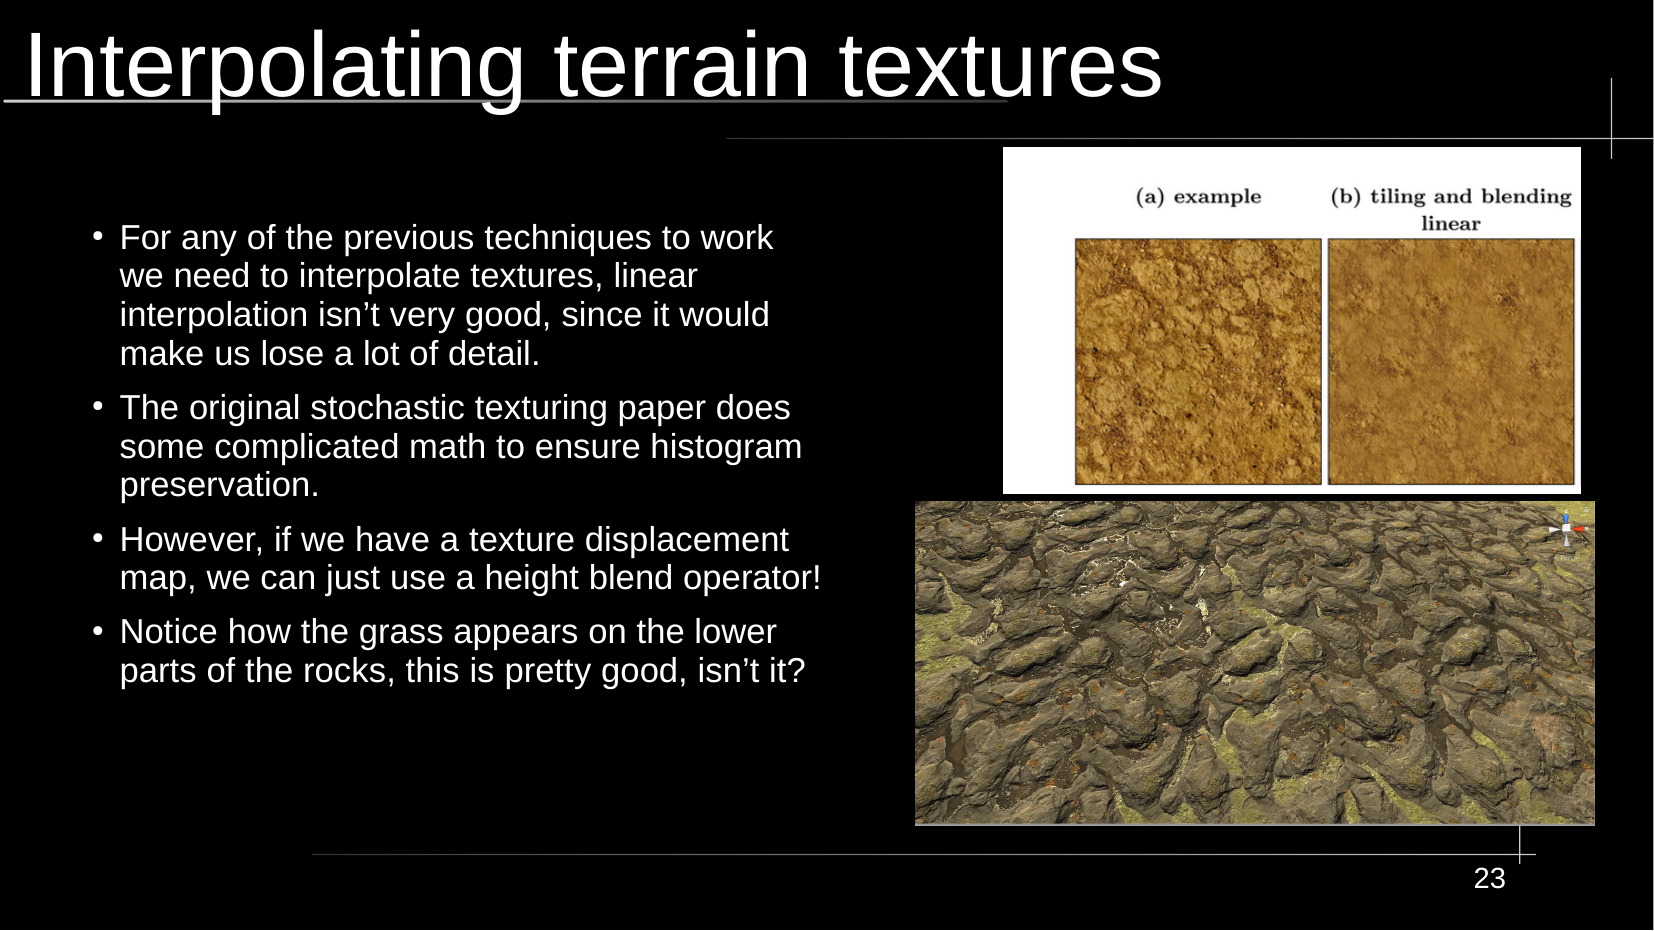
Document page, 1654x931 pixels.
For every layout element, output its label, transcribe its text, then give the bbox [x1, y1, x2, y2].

picture [1003, 147, 1581, 494]
title Interpolating terrain textures [23, 11, 1589, 119]
picture [915, 501, 1595, 826]
list For any of the previous techniques to work we need to interpolate textures, linear interpolation isn’t very good, since it would make us lose a lot of detail. The original stochastic texturing paper does some complicated math to ensure histogram preservation. However, if we have a texture displacement map, we can just use a height blend operator! Notice how the grass appears on the lower parts of the rocks, this is pretty good, isn’t it? [82, 217, 827, 758]
